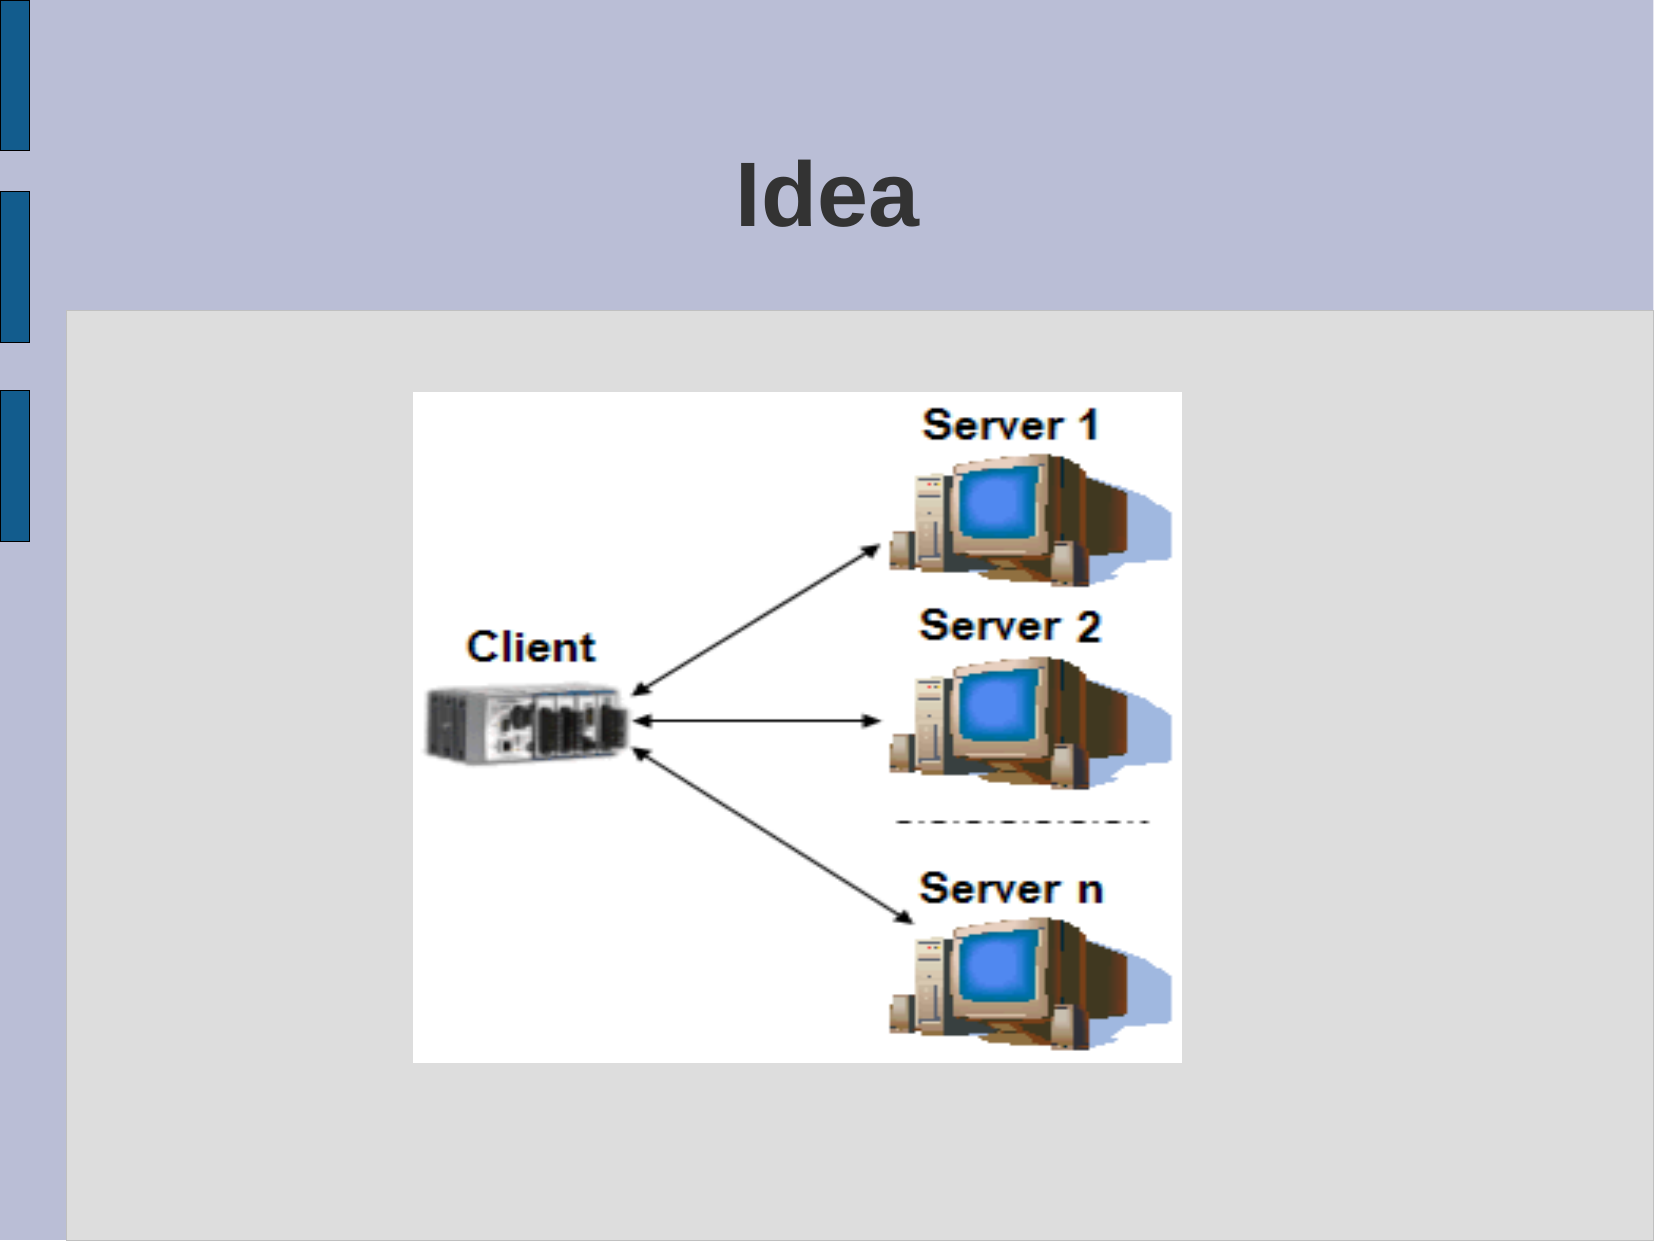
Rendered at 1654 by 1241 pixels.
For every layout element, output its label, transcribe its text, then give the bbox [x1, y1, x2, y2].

title Idea [121, 91, 1534, 299]
picture [413, 392, 1182, 1063]
